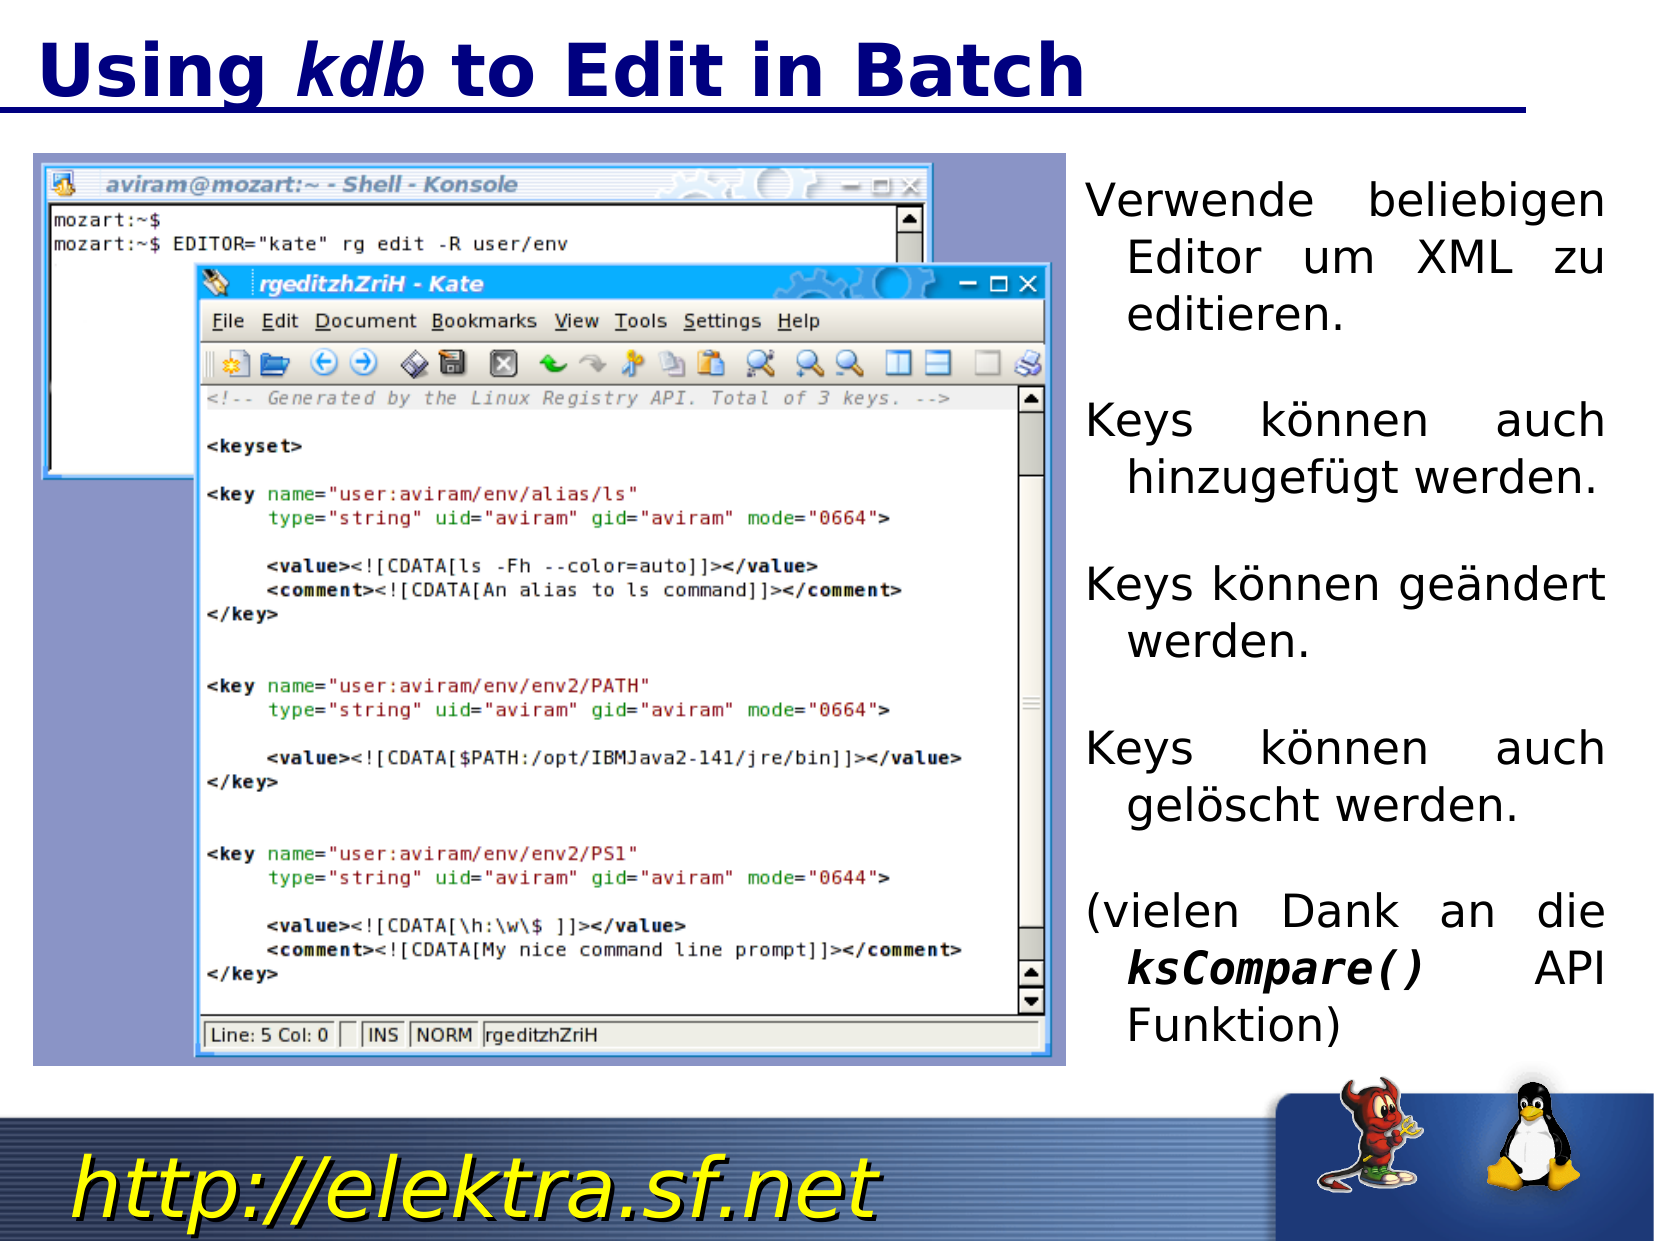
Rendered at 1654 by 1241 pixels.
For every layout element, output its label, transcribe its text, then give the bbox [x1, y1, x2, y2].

list Verwende beliebigen Editor um XML zu editieren. Keys können auch hinzugefügt werden. Keys können geändert werden. Keys können auch gelöscht werden. (vielen Dank an die ksCompare() API Funktion) [1069, 162, 1622, 1057]
picture [0, 153, 1654, 1241]
text_box Using kdb to Edit in Batch [22, 14, 1611, 126]
